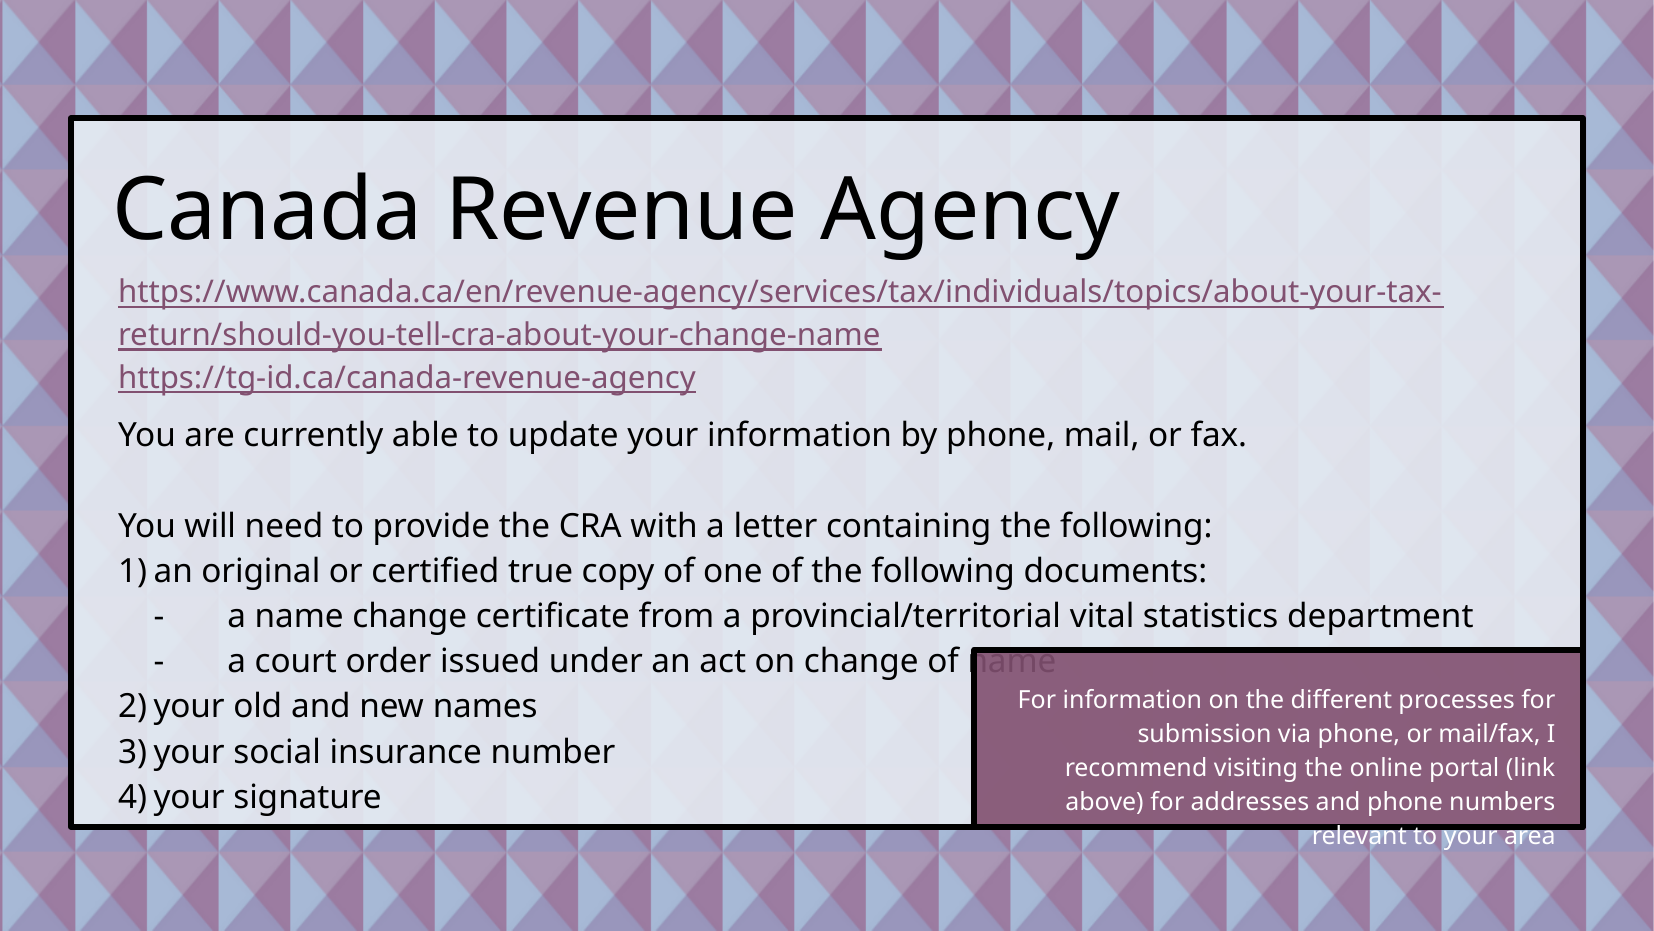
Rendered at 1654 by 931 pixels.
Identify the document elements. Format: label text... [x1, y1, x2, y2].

picture [0, 0, 1654, 931]
text_box [70, 118, 1583, 827]
text_box You are currently able to update your information by phone, mail, or fax. You will need to provide the CRA with a letter containing the following: an original or certified true copy of one of the following documents: - a name change certificate from a provincial/territorial vital statistics department - a court order issued under an act on change of name your old and new names your social insurance number your signature [118, 411, 1506, 786]
text_box [122, 789, 130, 800]
title Canada Revenue Agency [112, 153, 1223, 259]
text_box For information on the different processes for submission via phone, or mail/fax, I recommend visiting the online portal (link above) for addresses and phone numbers relevant to your area [974, 673, 1571, 832]
subtitle https://www.canada.ca/en/revenue-agency/services/tax/individuals/topics/about-your-tax-return/should-you-tell-cra-about-your-change-name https://tg-id.ca/canada-revenue-agency [118, 269, 1506, 376]
